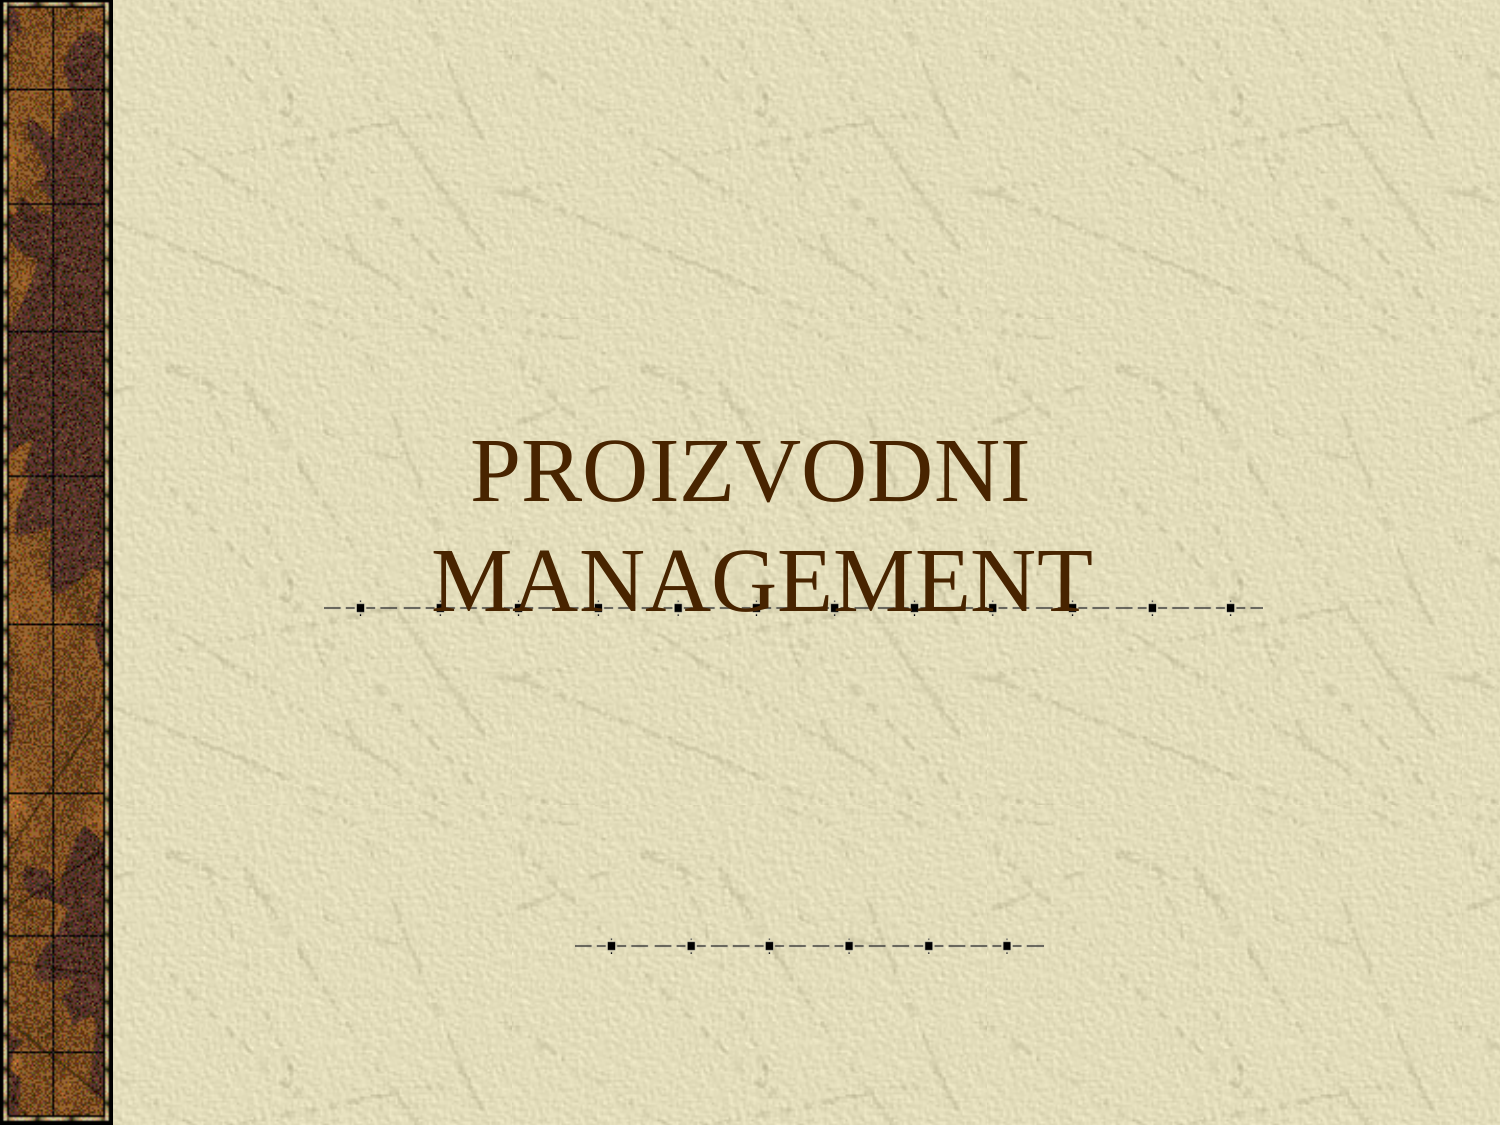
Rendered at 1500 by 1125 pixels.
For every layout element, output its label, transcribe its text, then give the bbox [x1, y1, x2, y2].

picture [0, 0, 1500, 1125]
title PROIZVODNI MANAGEMENT [125, 402, 1401, 638]
